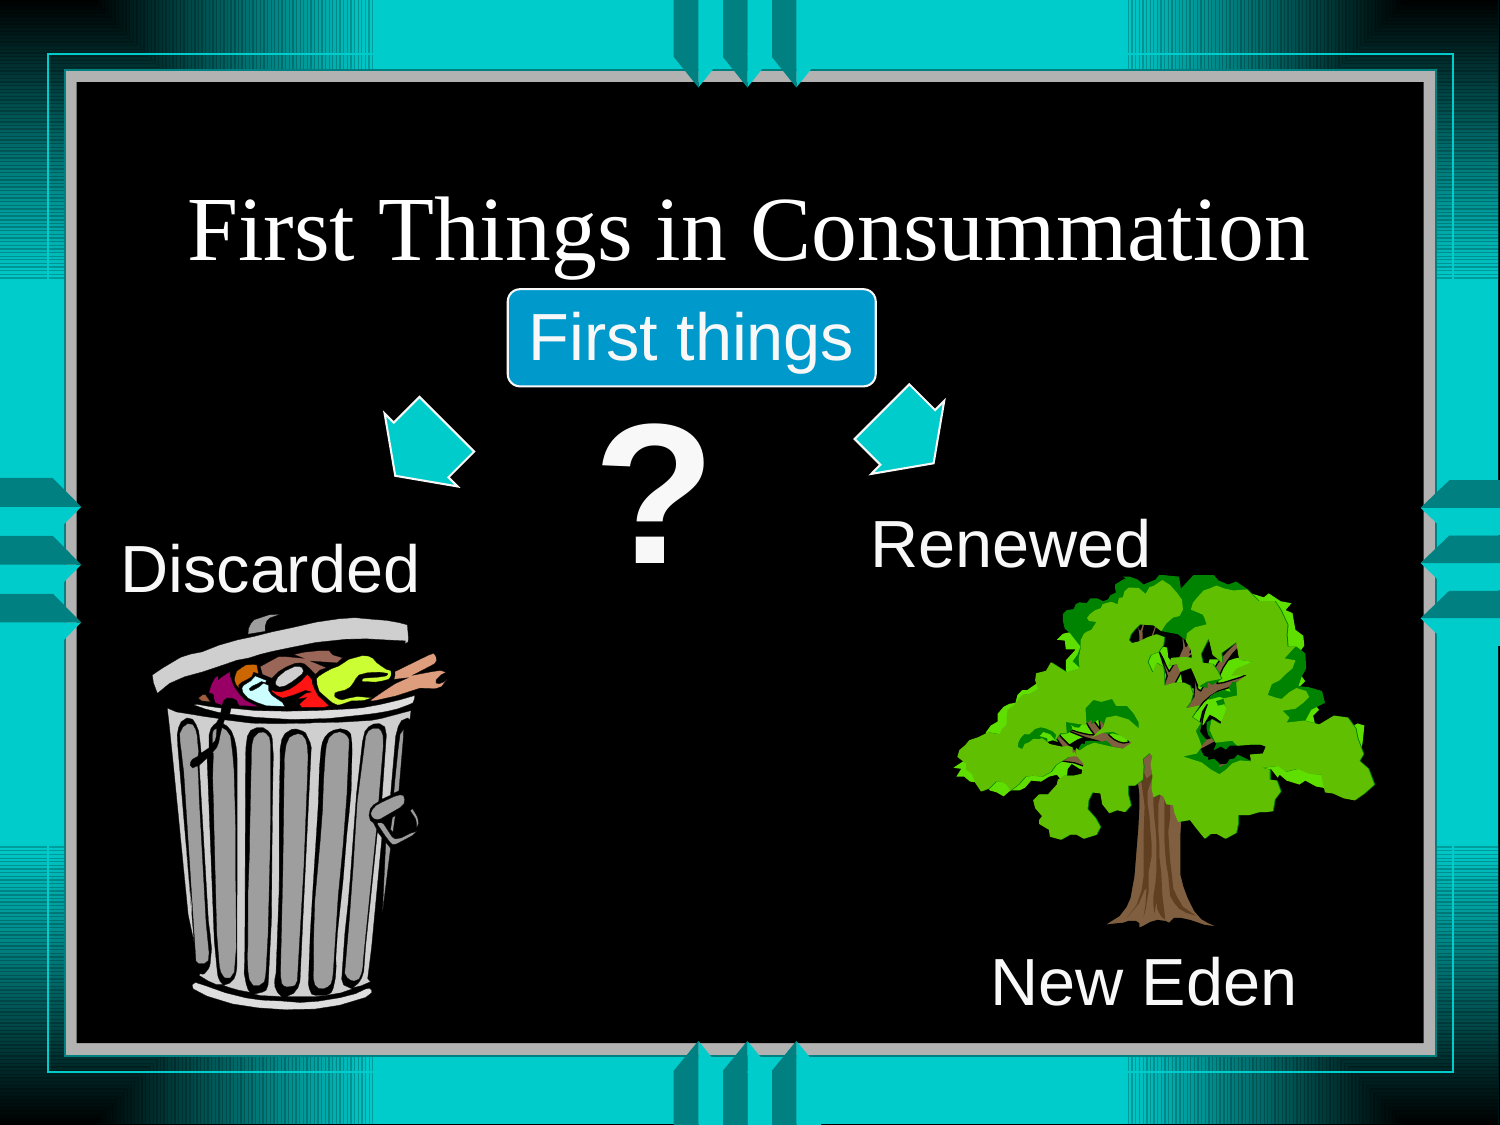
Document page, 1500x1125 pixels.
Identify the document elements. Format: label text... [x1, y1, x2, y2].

text_box [384, 396, 475, 487]
picture [150, 607, 451, 1013]
text_box First things [507, 289, 876, 387]
text_box ? [578, 375, 843, 614]
title First Things in Consummation [112, 99, 1388, 288]
text_box Discarded [105, 524, 553, 615]
text_box [854, 384, 945, 474]
text_box Renewed [855, 499, 1303, 590]
chart [953, 575, 1376, 931]
text_box New Eden [974, 937, 1400, 1028]
